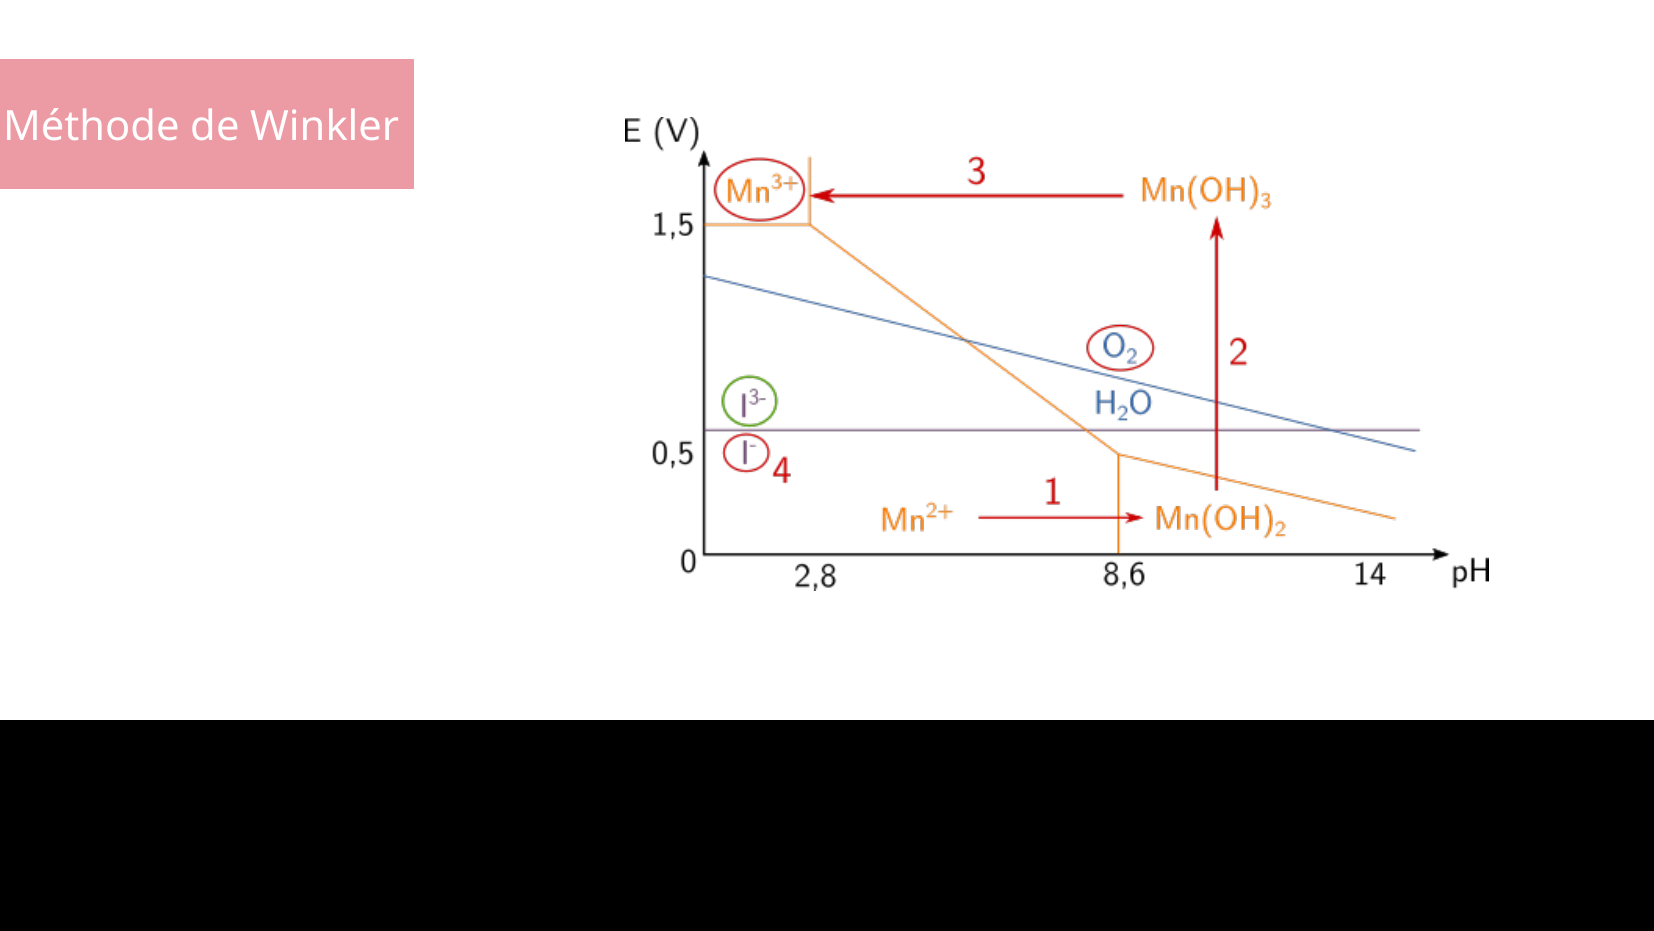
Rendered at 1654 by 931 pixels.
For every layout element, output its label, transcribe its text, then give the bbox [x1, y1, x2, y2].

text_box [0, 720, 1654, 931]
picture [625, 117, 1489, 591]
text_box Méthode de Winkler [0, 59, 414, 189]
